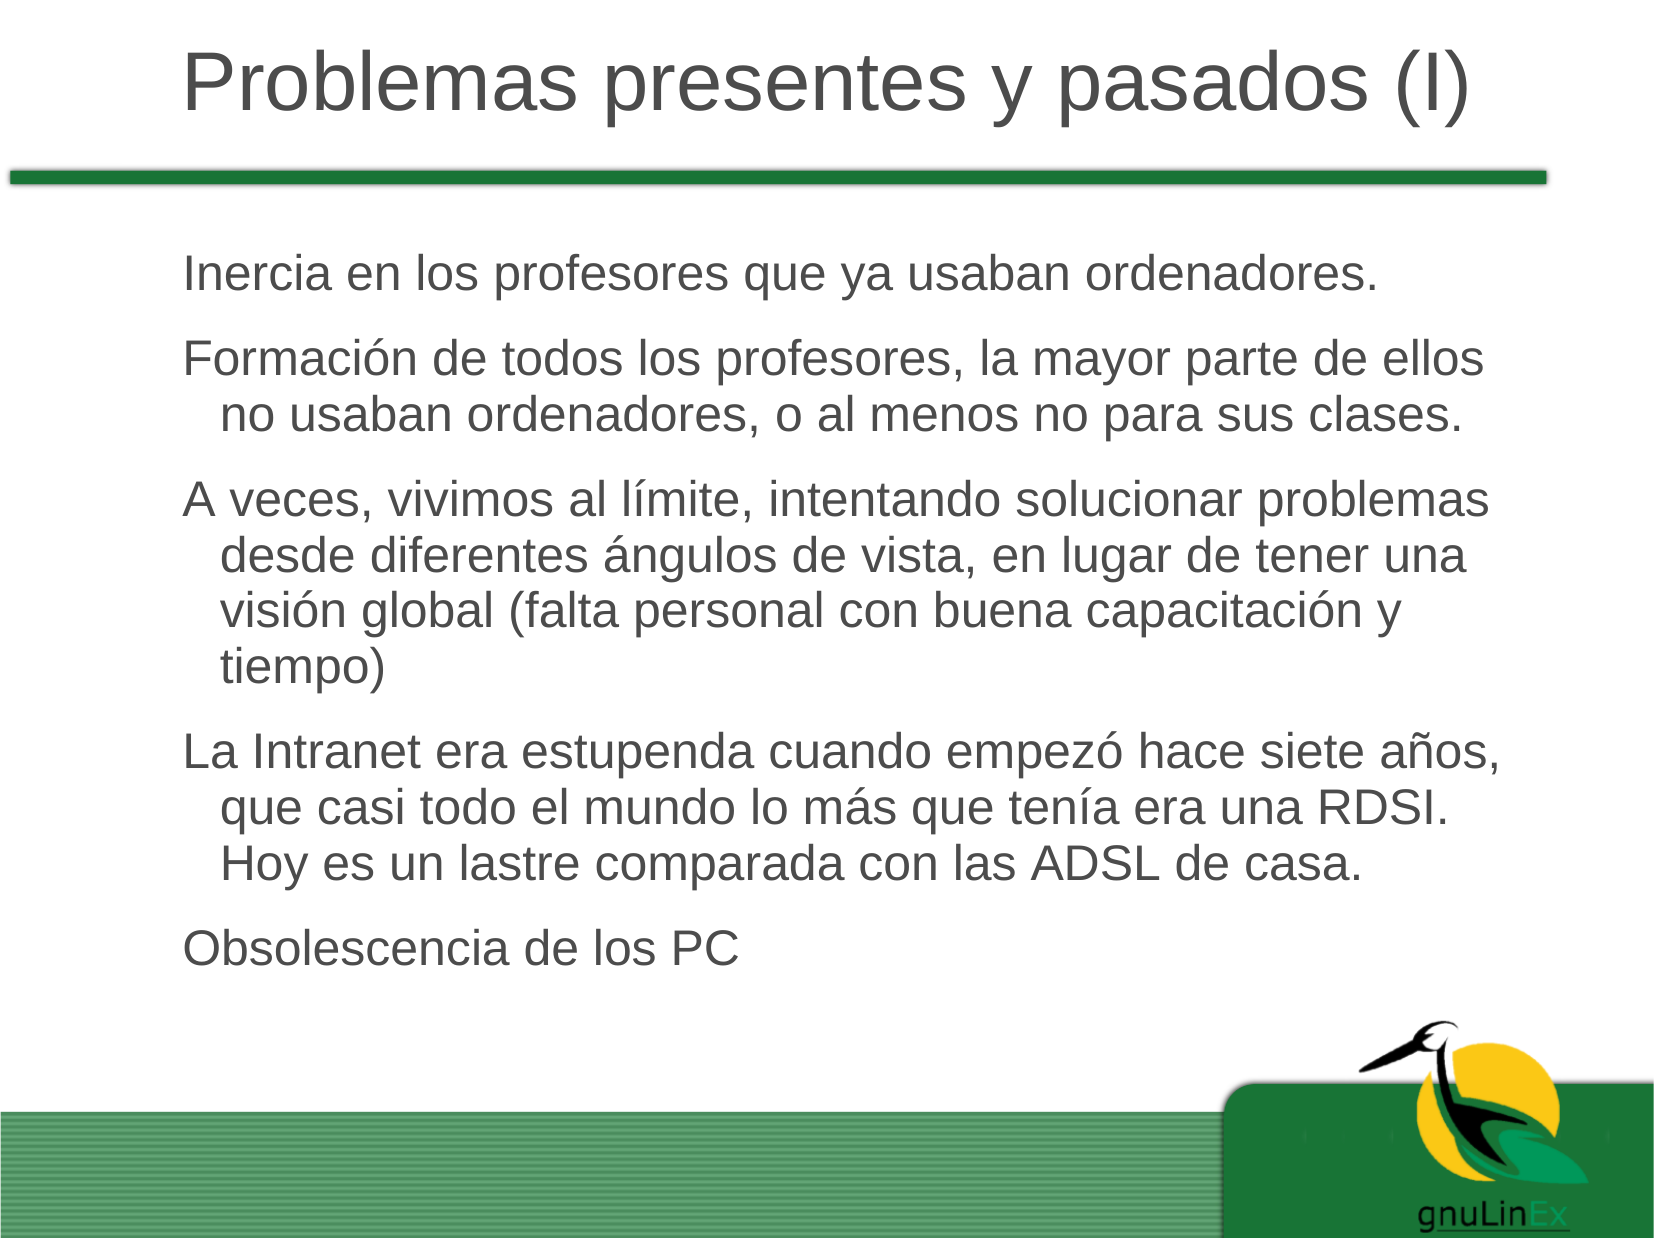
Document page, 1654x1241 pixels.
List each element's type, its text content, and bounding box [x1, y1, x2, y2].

picture [0, 0, 1654, 1238]
title Problemas presentes y pasados (I) [121, 0, 1534, 164]
list Inercia en los profesores que ya usaban ordenadores. Formación de todos los profesores, la mayor parte de ellos no usaban ordenadores, o al menos no para sus clases. A veces, vivimos al límite, intentando solucionar problemas desde diferentes ángulos de vista, en lugar de tener una visión global (falta personal con buena capacitación y tiempo) La Intranet era estupenda cuando empezó hace siete años, que casi todo el mundo lo más que tenía era una RDSI. Hoy es un lastre comparada con las ADSL de casa. Obsolescencia de los PC [107, 244, 1520, 1108]
